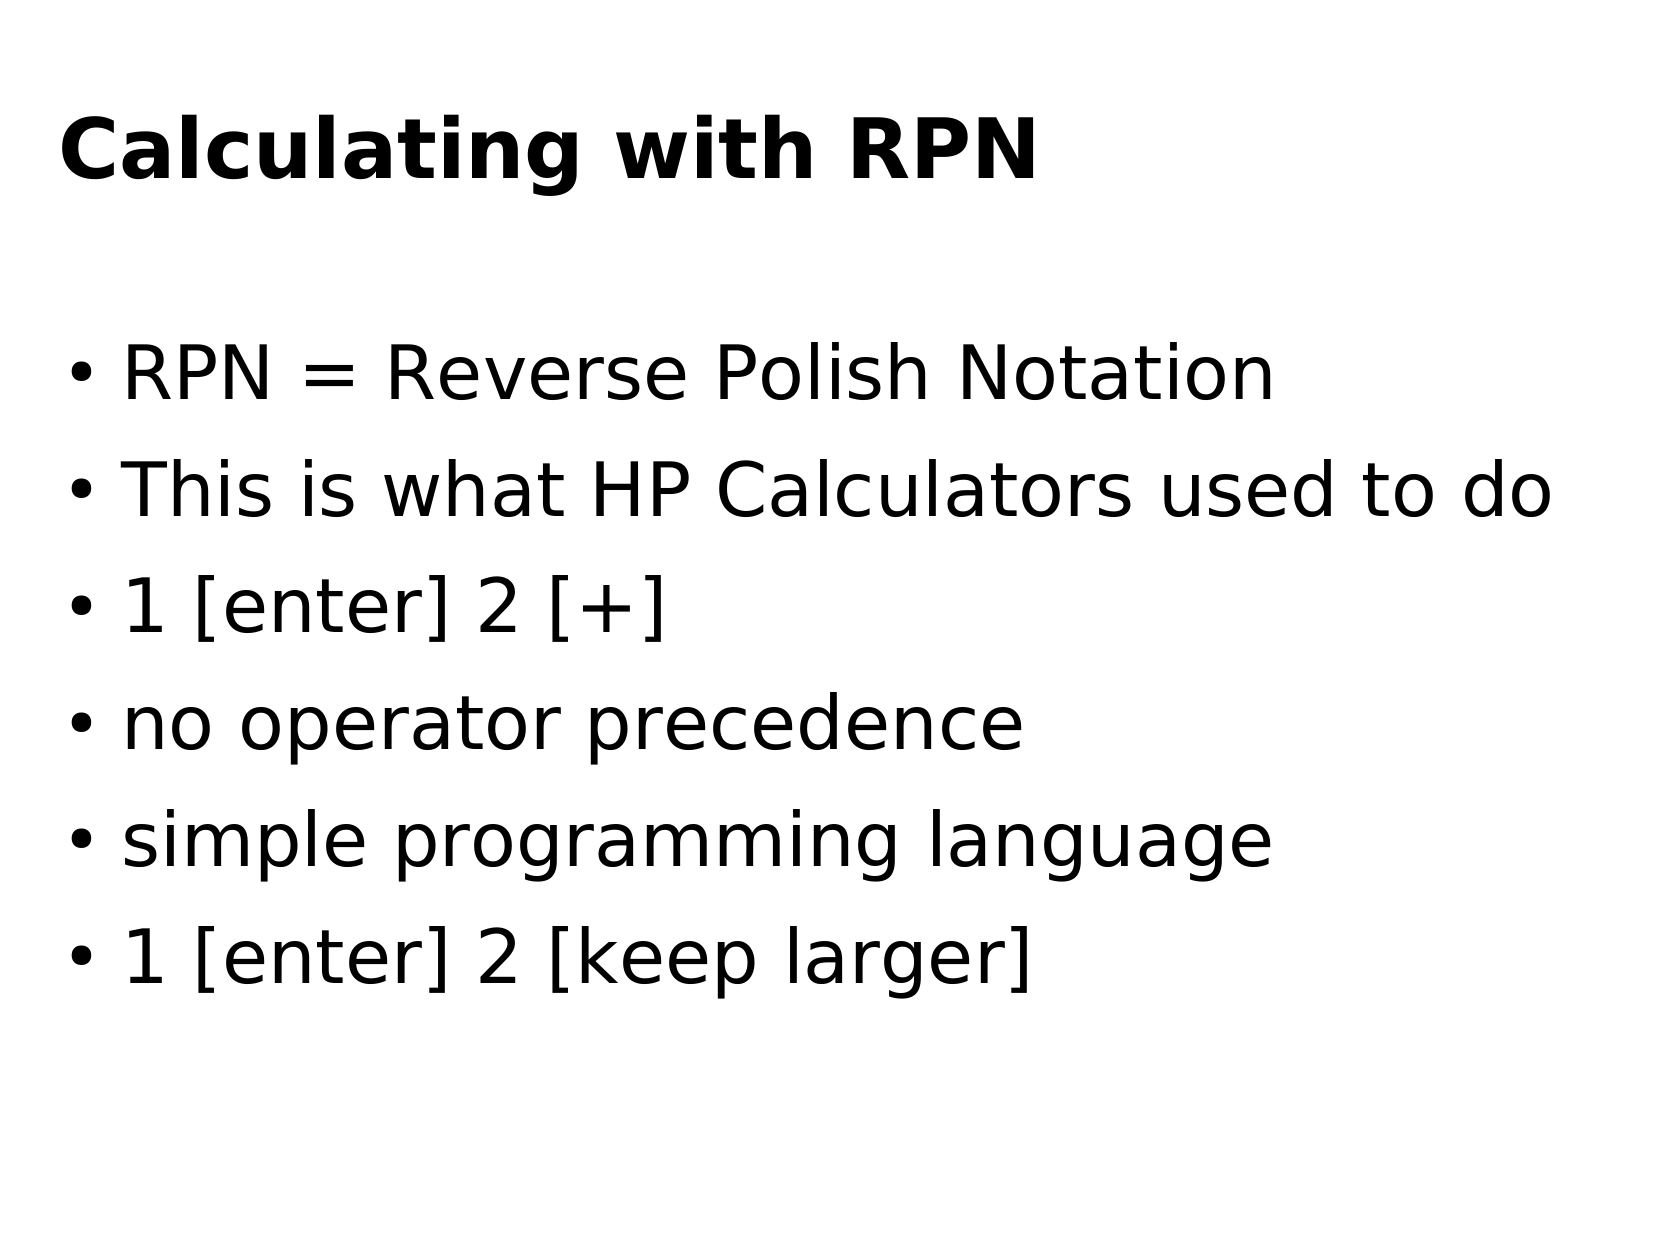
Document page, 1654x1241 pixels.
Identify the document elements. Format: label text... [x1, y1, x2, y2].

list RPN = Reverse Polish Notation This is what HP Calculators used to do 1 [enter] 2 [+] no operator precedence simple programming language 1 [enter] 2 [keep larger] [50, 329, 1571, 1099]
title Calculating with RPN [59, 75, 1607, 225]
